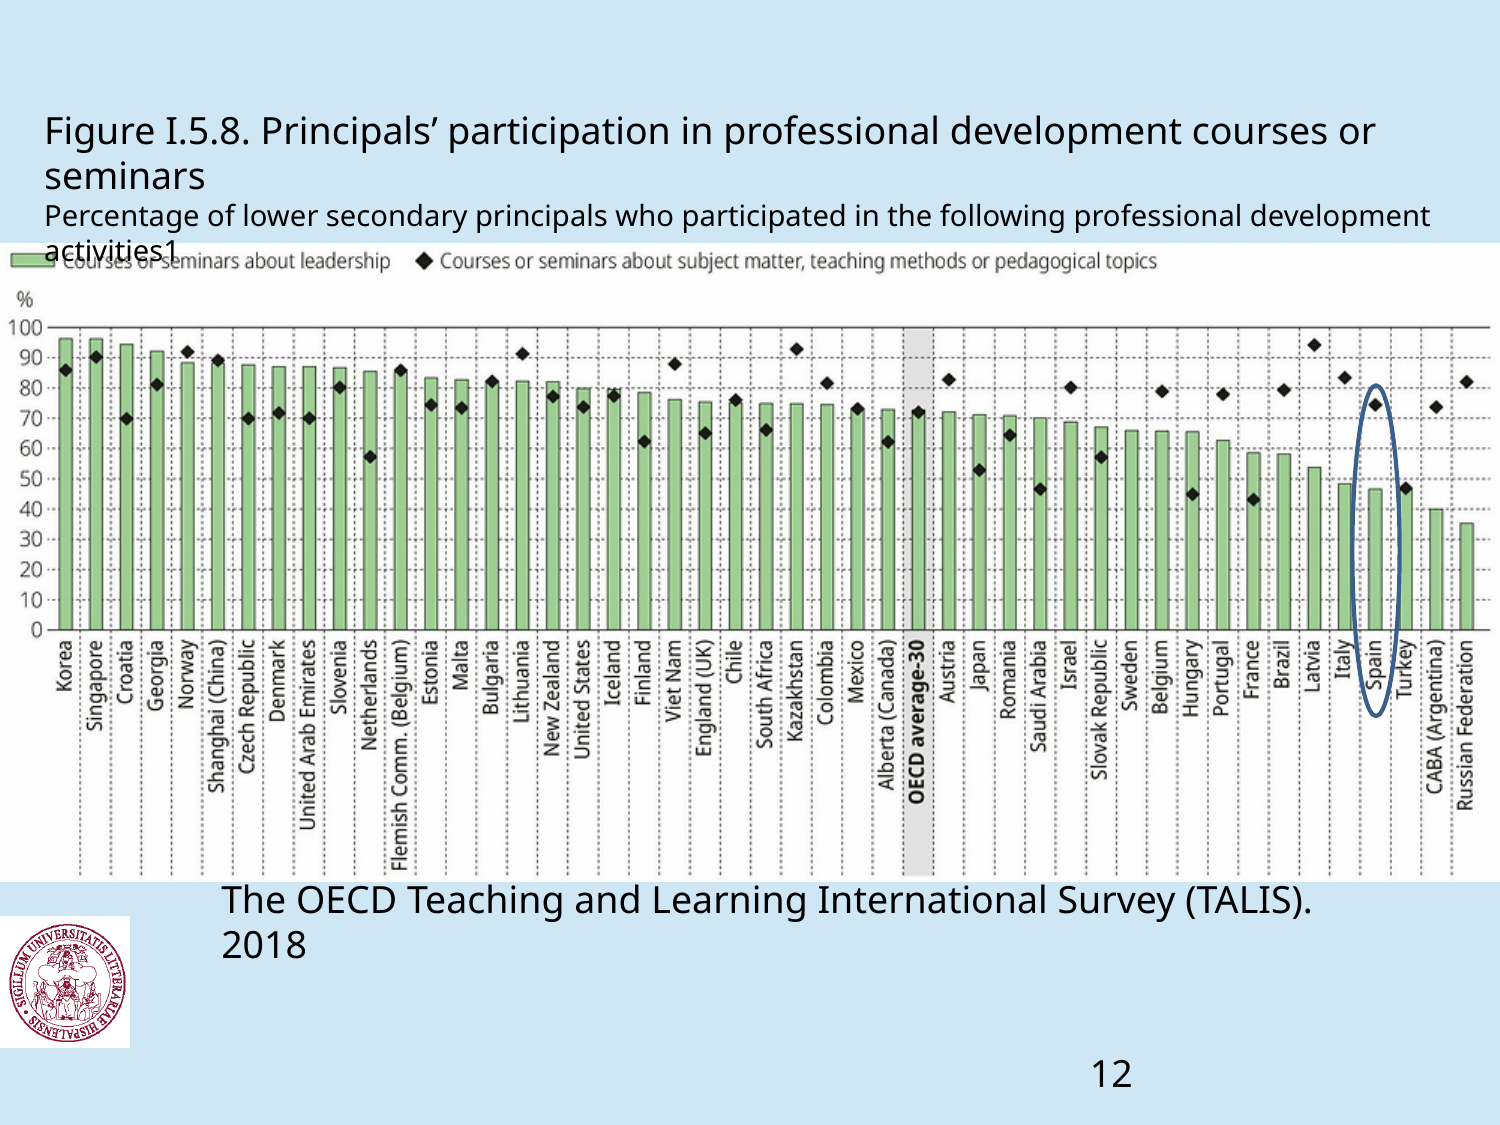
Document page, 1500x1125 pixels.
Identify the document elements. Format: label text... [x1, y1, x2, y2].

text_box The OECD Teaching and Learning International Survey (TALIS). 2018 [206, 882, 1400, 974]
picture [0, 916, 130, 1048]
picture [0, 243, 1500, 882]
text_box Figure I.5.8. Principals’ participation in professional development courses or seminars Percentage of lower secondary principals who participated in the following professional development activities1 [29, 100, 1500, 275]
slide_number <número> [1074, 1042, 1425, 1103]
